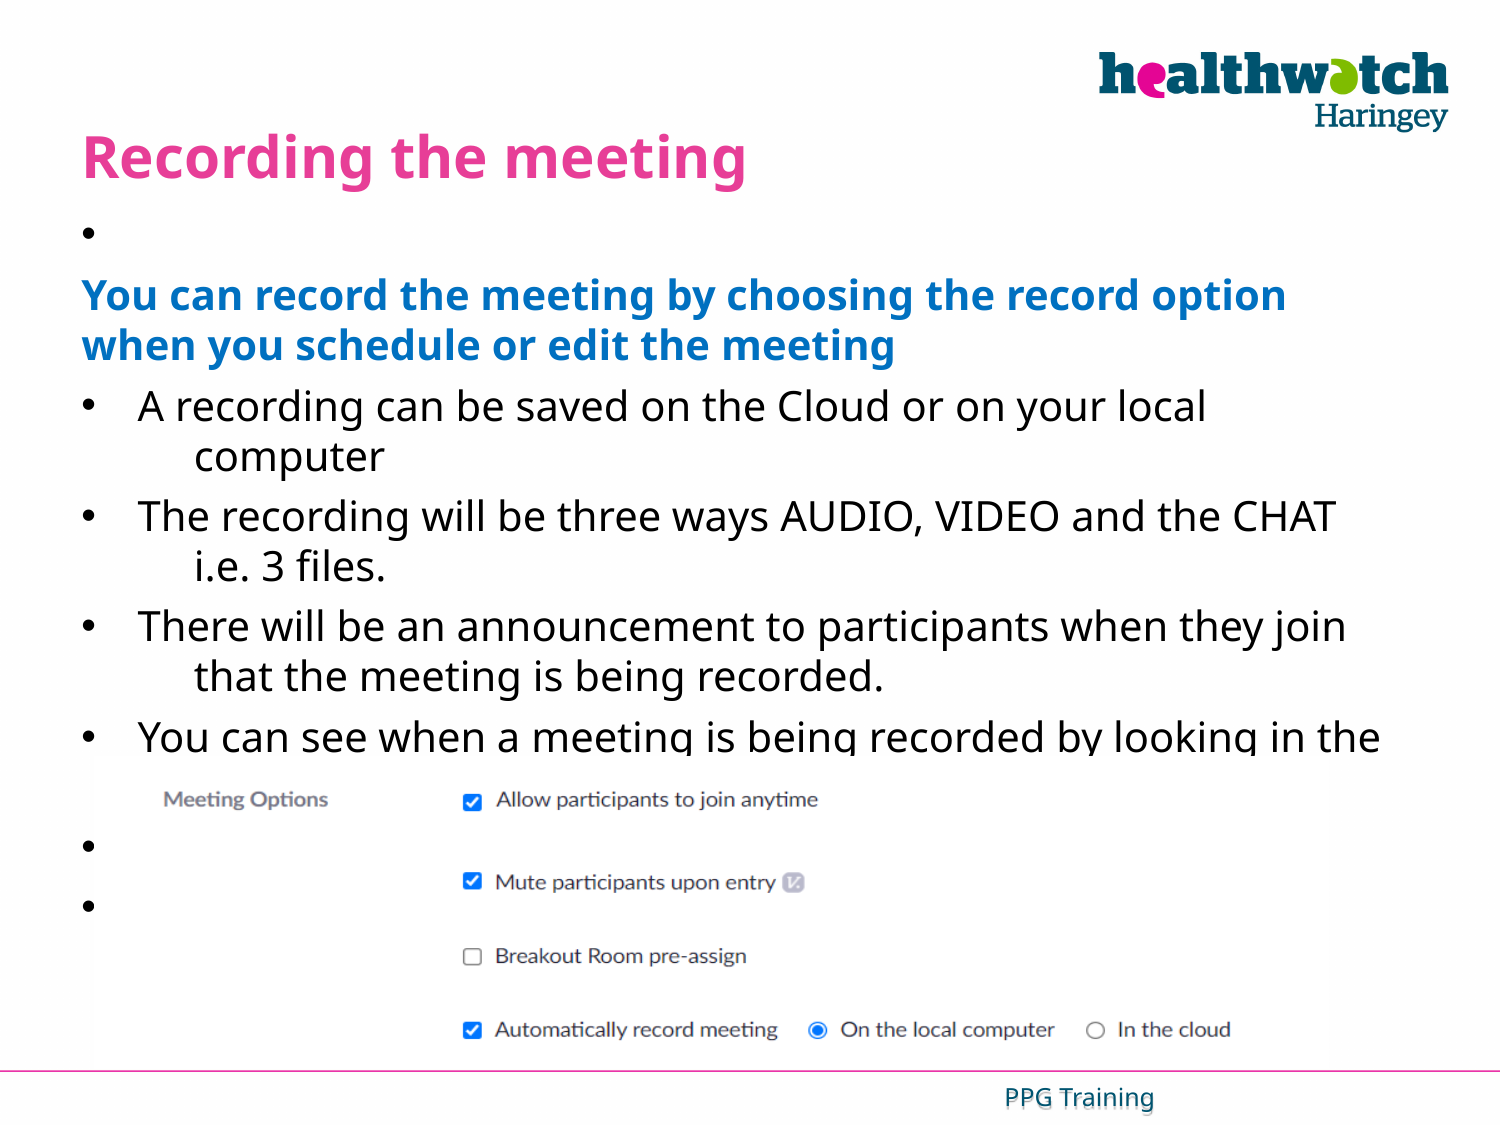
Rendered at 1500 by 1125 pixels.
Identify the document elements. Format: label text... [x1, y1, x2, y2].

text_box Recording the meeting [66, 112, 1246, 199]
text_box You can record the meeting by choosing the record option when you schedule or edit the meeting A recording can be saved on the Cloud or on your local computer The recording will be three ways AUDIO, VIDEO and the CHAT i.e. 3 files. There will be an announcement to participants when they join that the meeting is being recorded. You can see when a meeting is being recorded by looking in the top left hand corner [66, 201, 1406, 896]
picture [94, 757, 1329, 1069]
